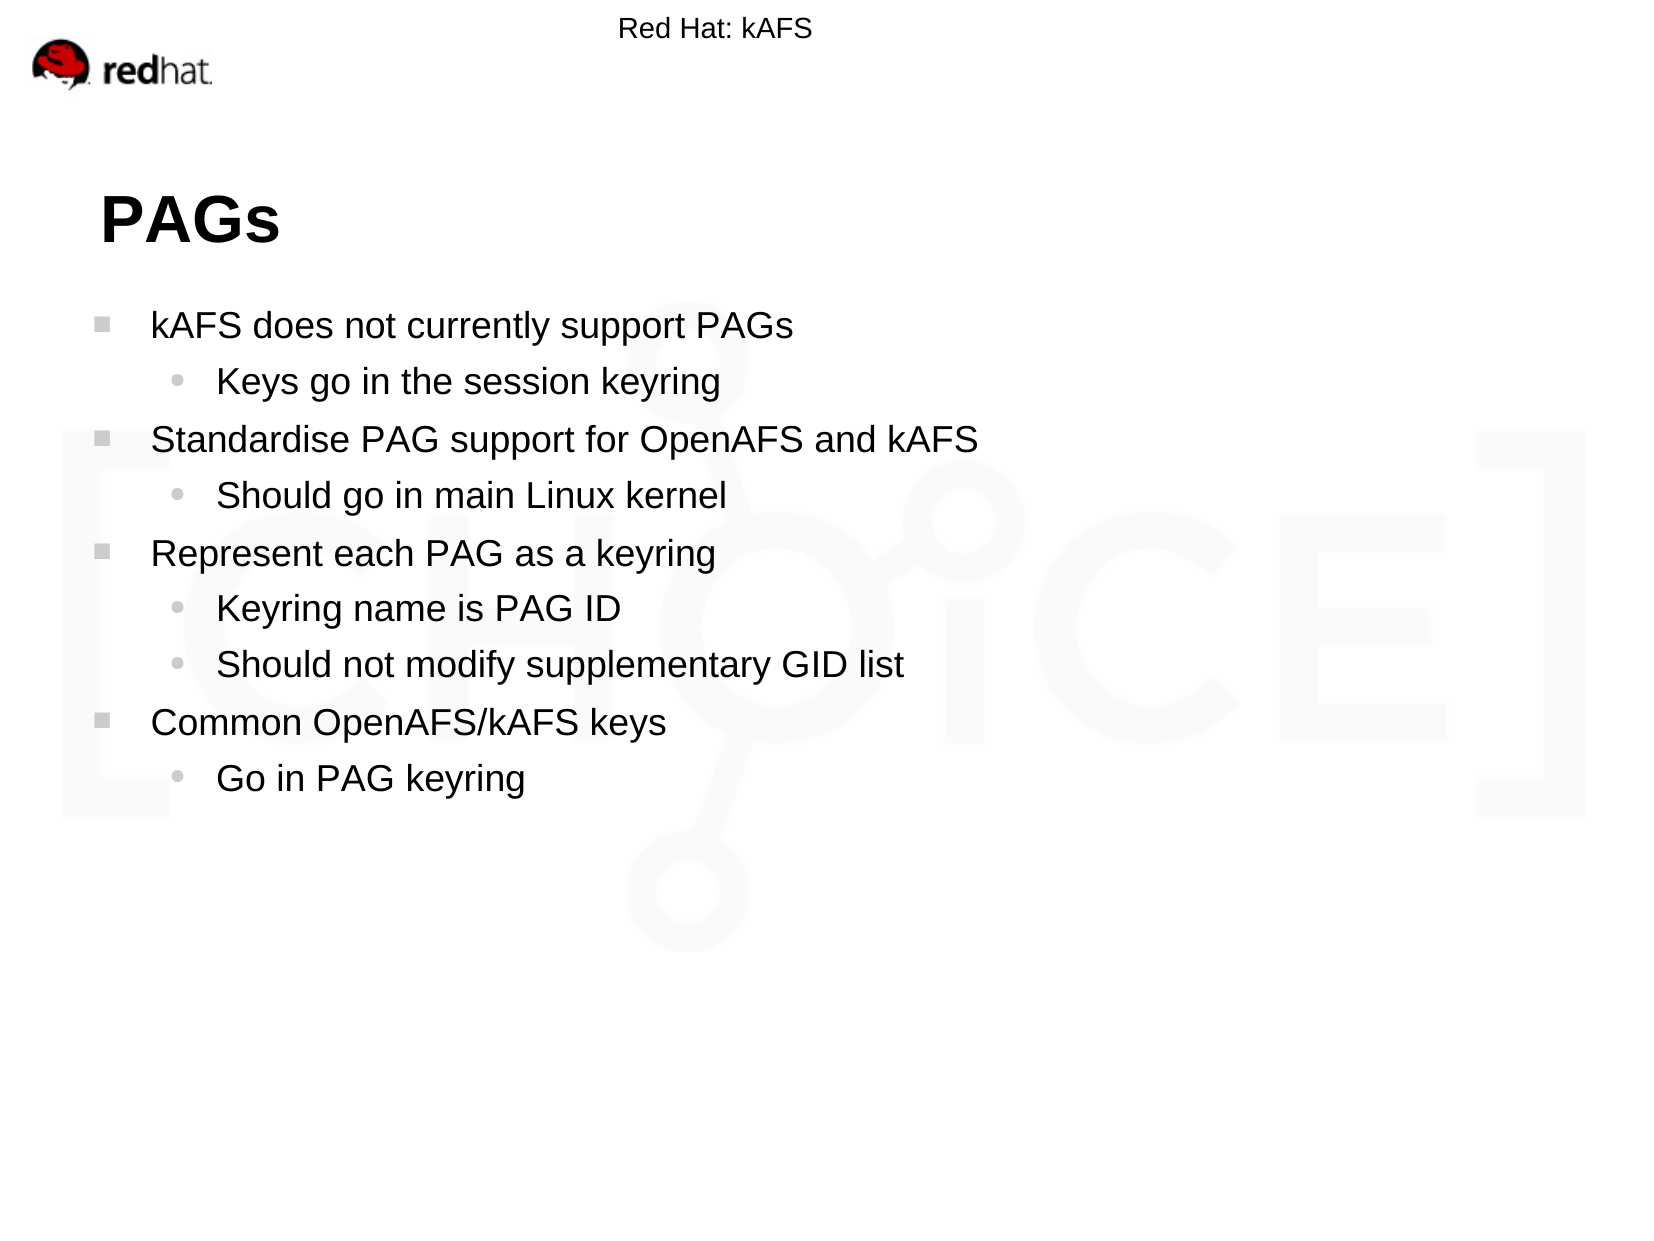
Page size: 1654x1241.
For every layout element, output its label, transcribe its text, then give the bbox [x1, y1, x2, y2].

picture [63, 302, 1585, 952]
title PAGs [100, 164, 1506, 275]
list kAFS does not currently support PAGs Keys go in the session keyring Standardise PAG support for OpenAFS and kAFS Should go in main Linux kernel Represent each PAG as a keyring Keyring name is PAG ID Should not modify supplementary GID list Common OpenAFS/kAFS keys Go in PAG keyring [94, 304, 1500, 1174]
picture [31, 37, 212, 98]
